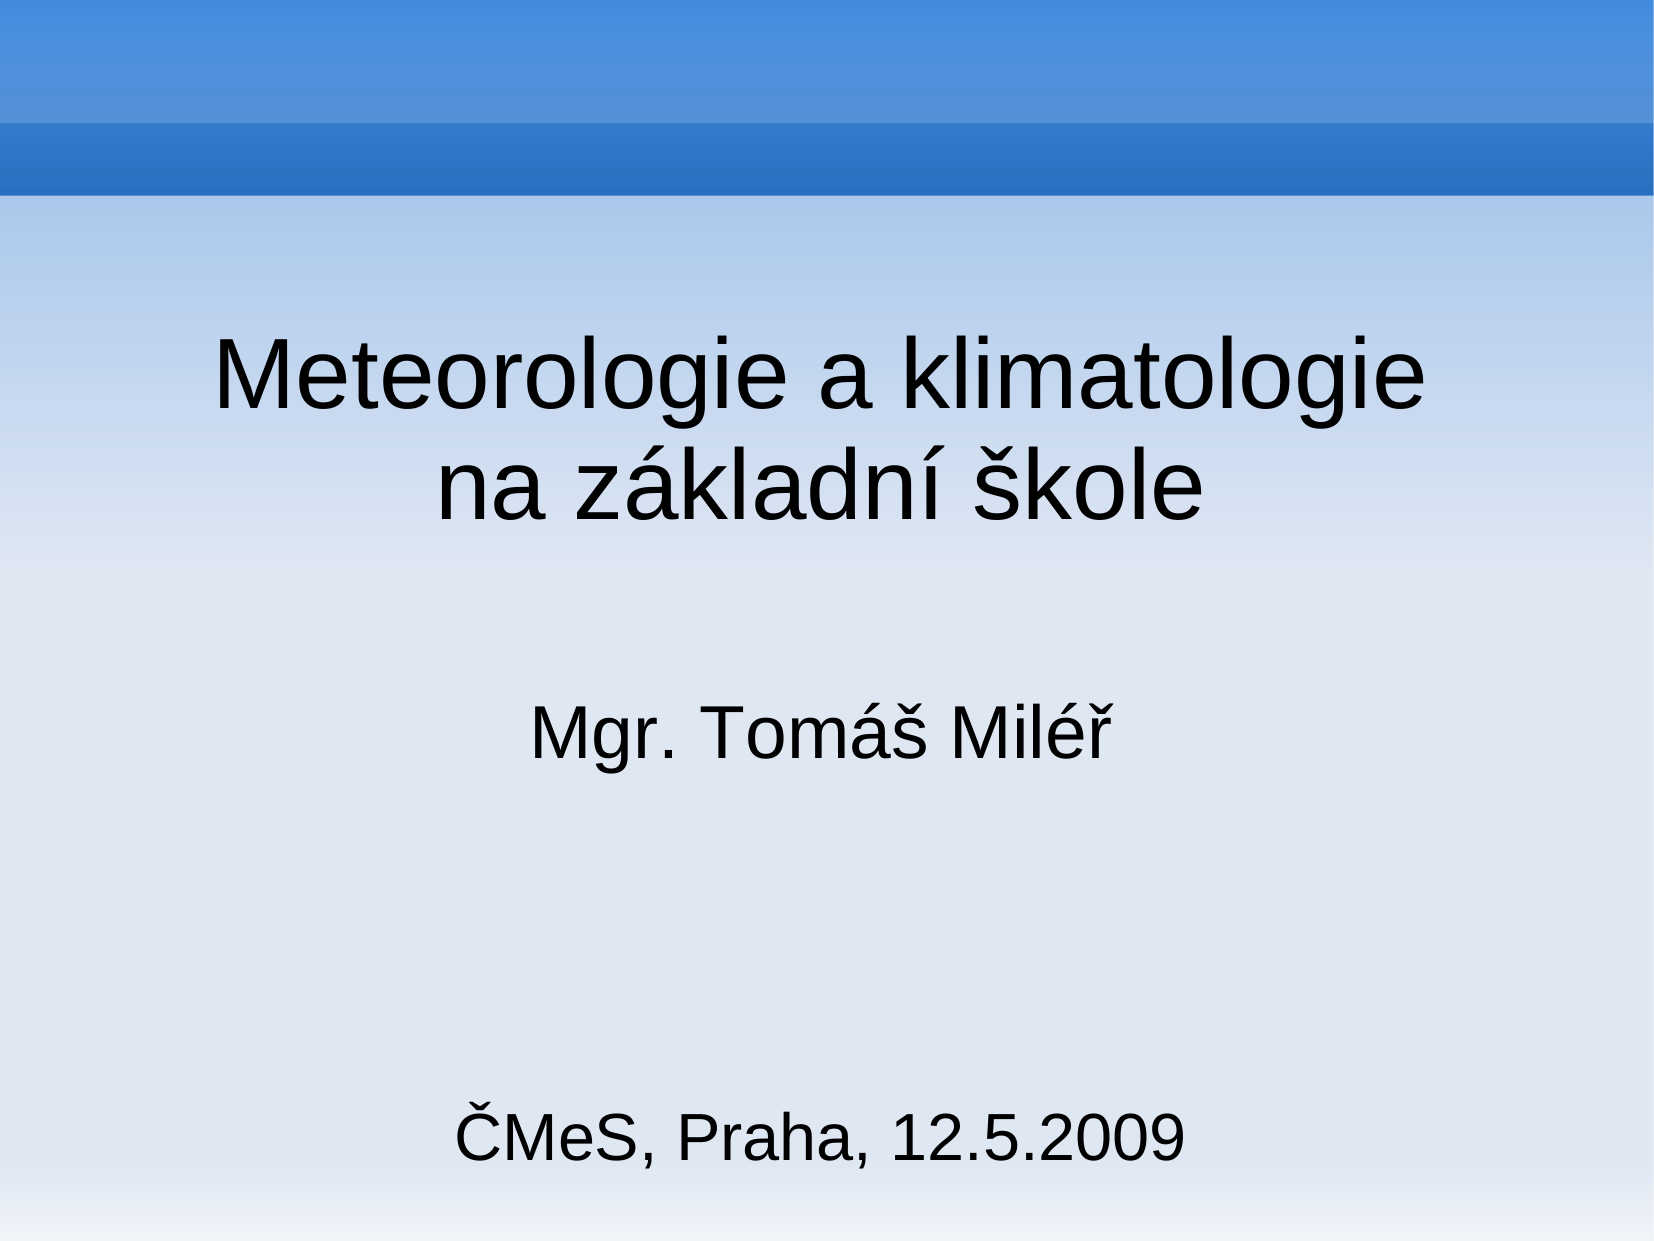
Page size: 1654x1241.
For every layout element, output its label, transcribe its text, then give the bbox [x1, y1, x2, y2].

text_box ČMeS, Praha, 12.5.2009 [76, 1062, 1565, 1211]
subtitle Meteorologie a klimatologie na základní škole Mgr. Tomáš Miléř [76, 236, 1565, 857]
picture [0, 0, 1654, 1241]
